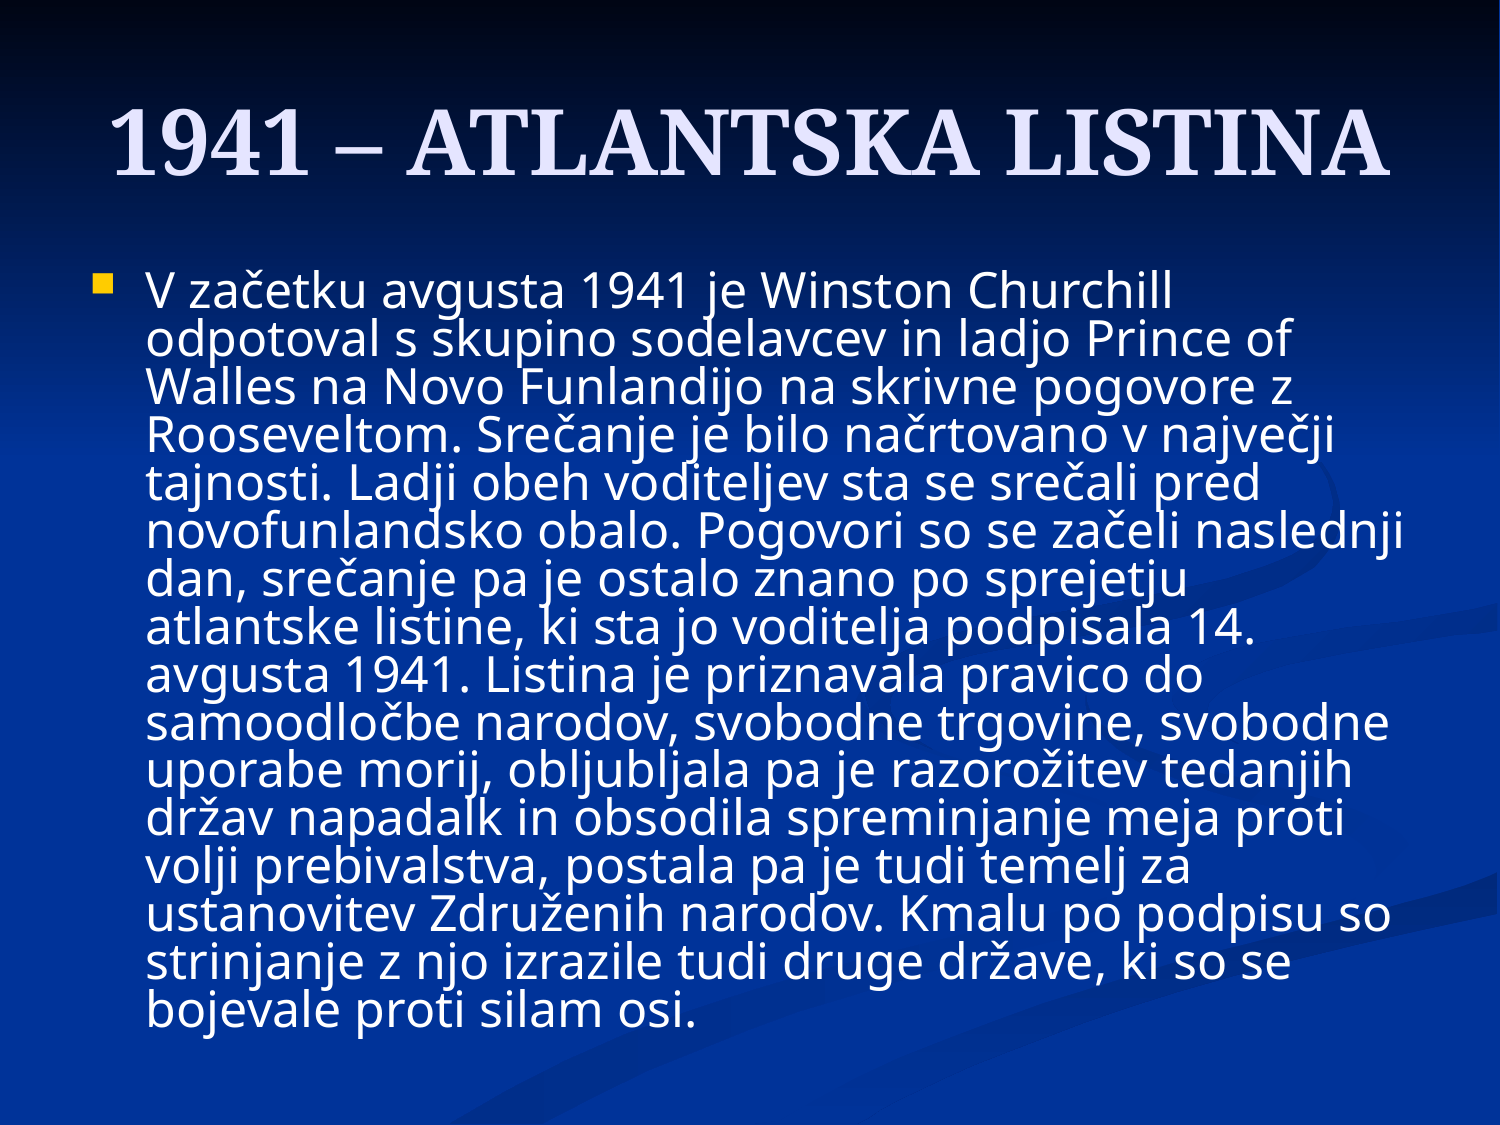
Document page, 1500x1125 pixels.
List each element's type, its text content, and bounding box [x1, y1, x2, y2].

list V začetku avgusta 1941 je Winston Churchill odpotoval s skupino sodelavcev in ladjo Prince of Walles na Novo Funlandijo na skrivne pogovore z Rooseveltom. Srečanje je bilo načrtovano v največji tajnosti. Ladji obeh voditeljev sta se srečali pred novofunlandsko obalo. Pogovori so se začeli naslednji dan, srečanje pa je ostalo znano po sprejetju atlantske listine, ki sta jo voditelja podpisala 14. avgusta 1941. Listina je priznavala pravico do samoodločbe narodov, svobodne trgovine, svobodne uporabe morij, obljubljala pa je razorožitev tedanjih držav napadalk in obsodila spreminjanje meja proti volji prebivalstva, postala pa je tudi temelj za ustanovitev Združenih narodov. Kmalu po podpisu so strinjanje z njo izrazile tudi druge države, ki so se bojevale proti silam osi. [75, 262, 1425, 1094]
title 1941 – ATLANTSKA LISTINA [75, 21, 1425, 257]
